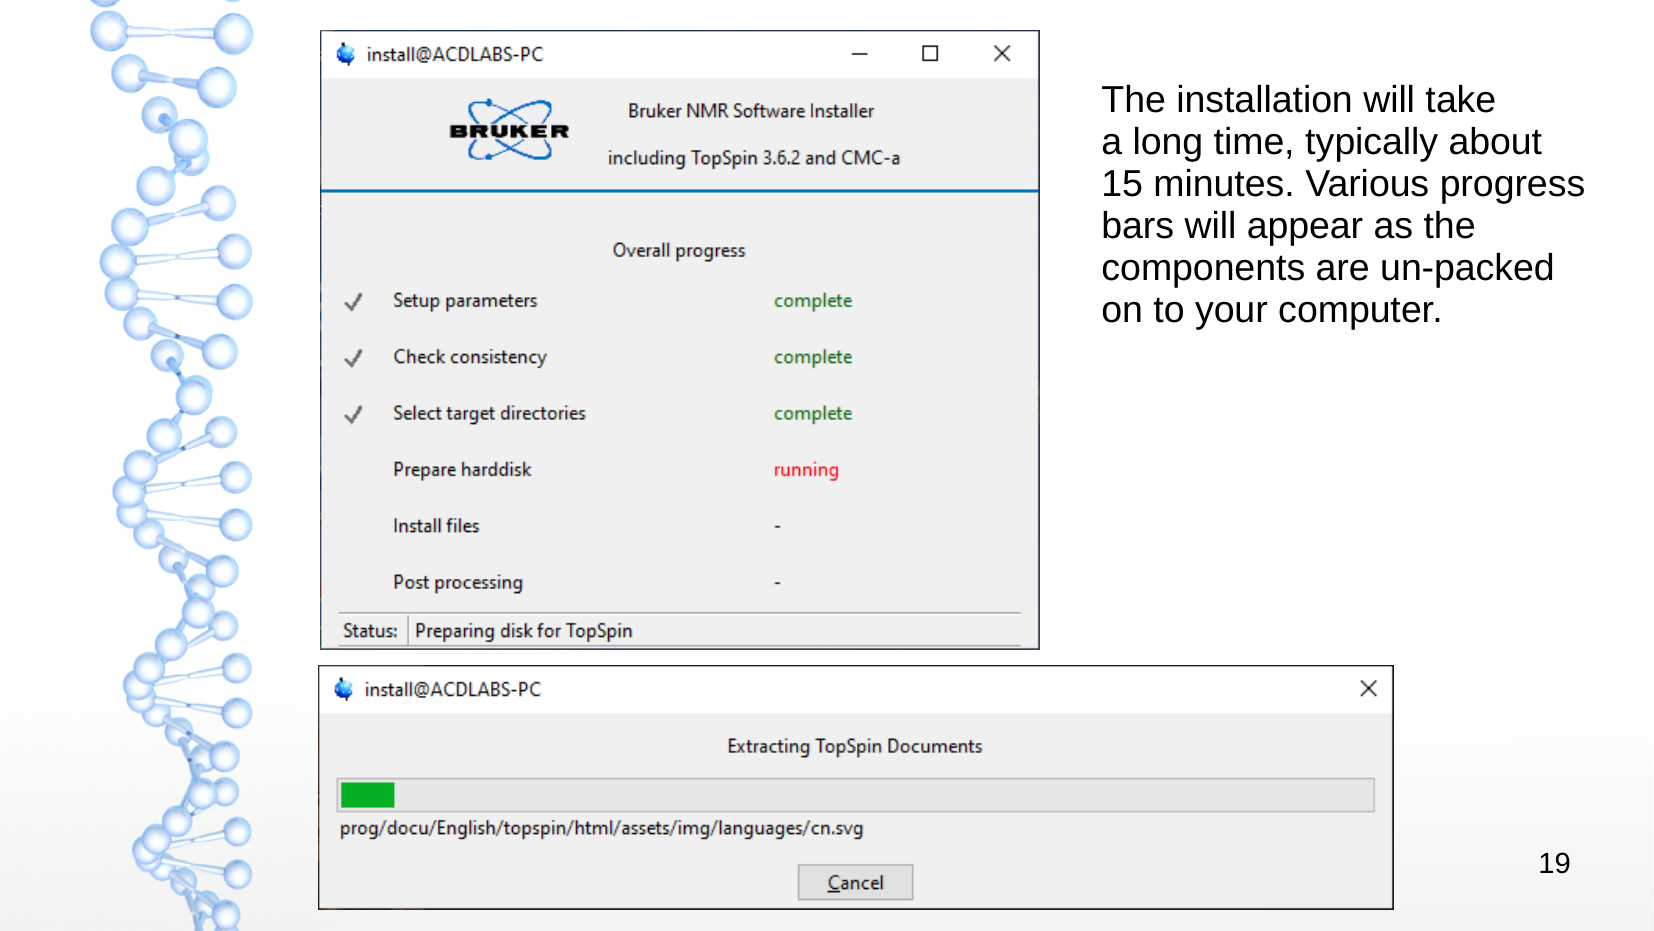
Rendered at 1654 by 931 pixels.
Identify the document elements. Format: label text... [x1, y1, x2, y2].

picture [0, 0, 1654, 931]
text_box The installation will take a long time, typically about 15 minutes. Various progress bars will appear as the components are un-packed on to your computer. [1086, 70, 1601, 338]
